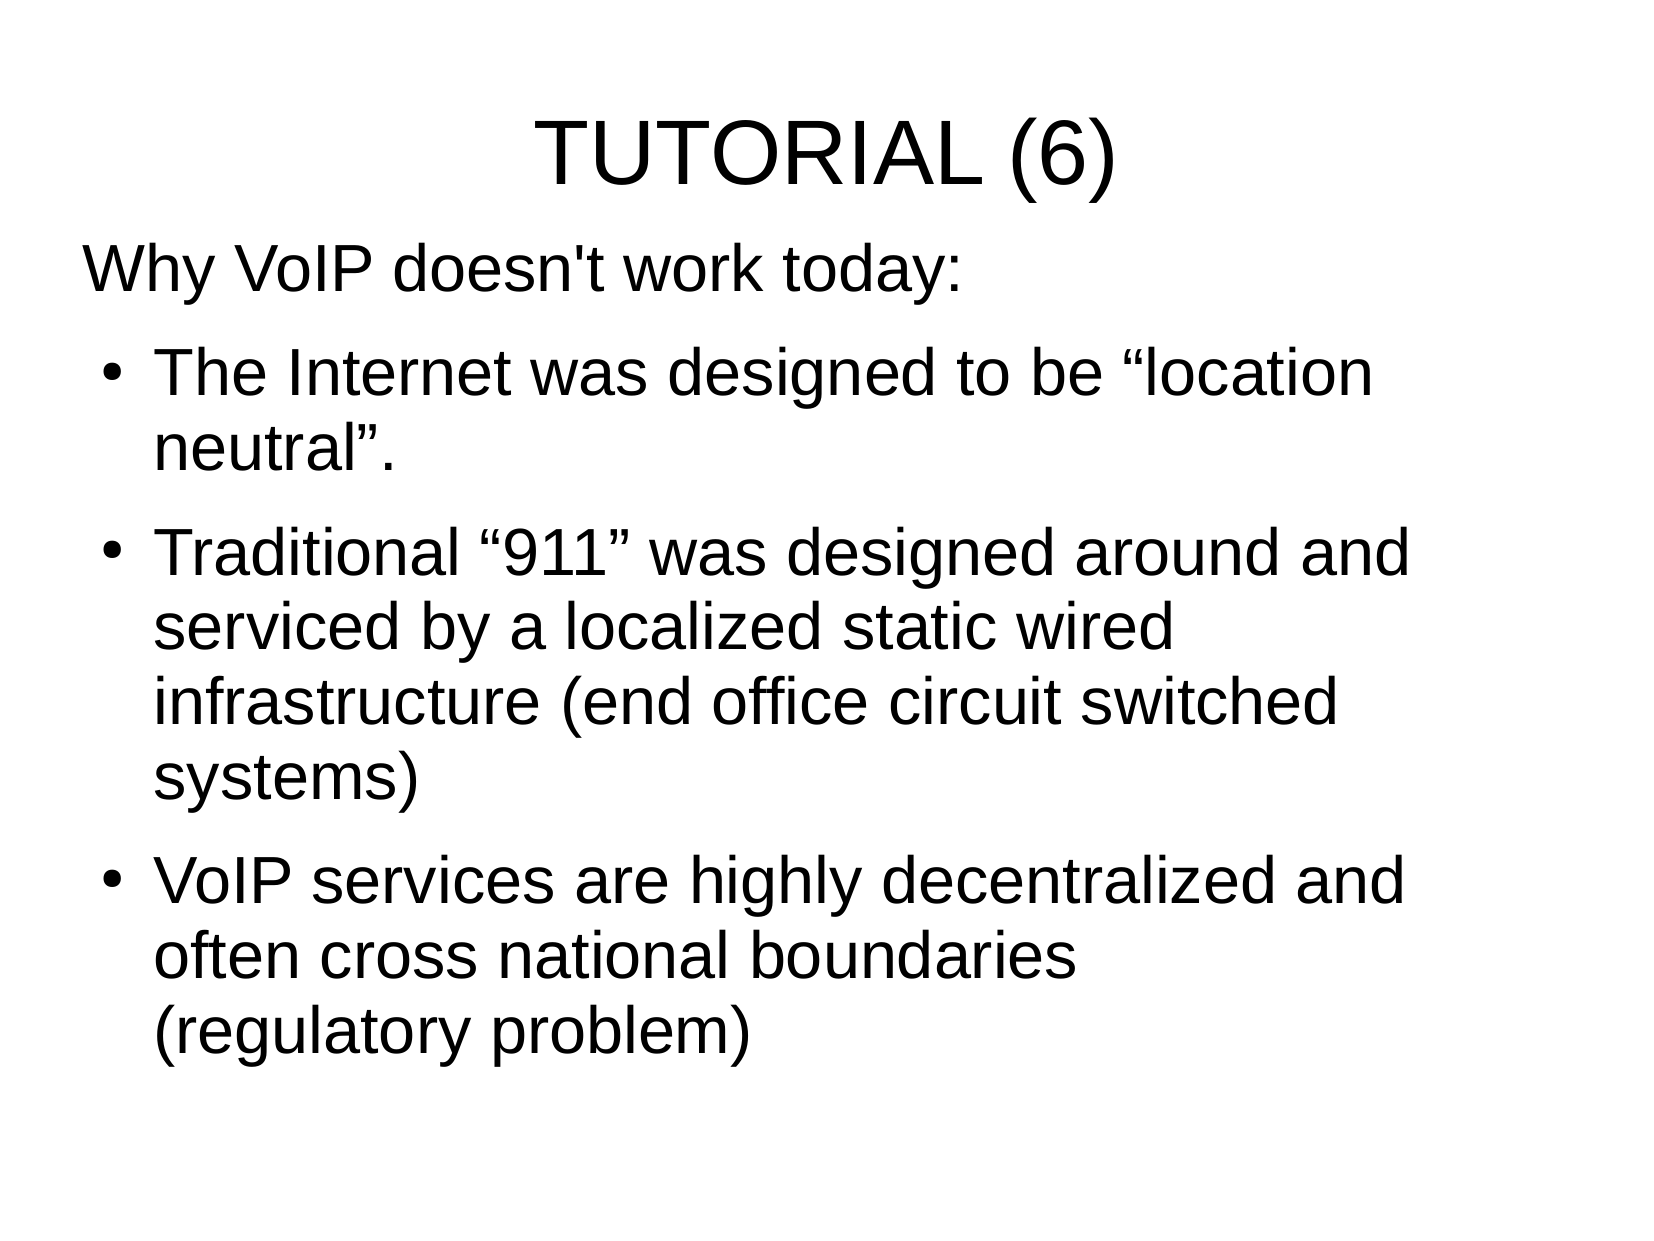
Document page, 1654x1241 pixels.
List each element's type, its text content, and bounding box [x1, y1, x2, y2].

title TUTORIAL (6) [82, 56, 1571, 231]
list Why VoIP doesn't work today: The Internet was designed to be “location neutral”. Traditional “911” was designed around and serviced by a localized static wired infrastructure (end office circuit switched systems) VoIP services are highly decentralized and often cross national boundaries (regulatory problem) [82, 231, 1571, 1066]
